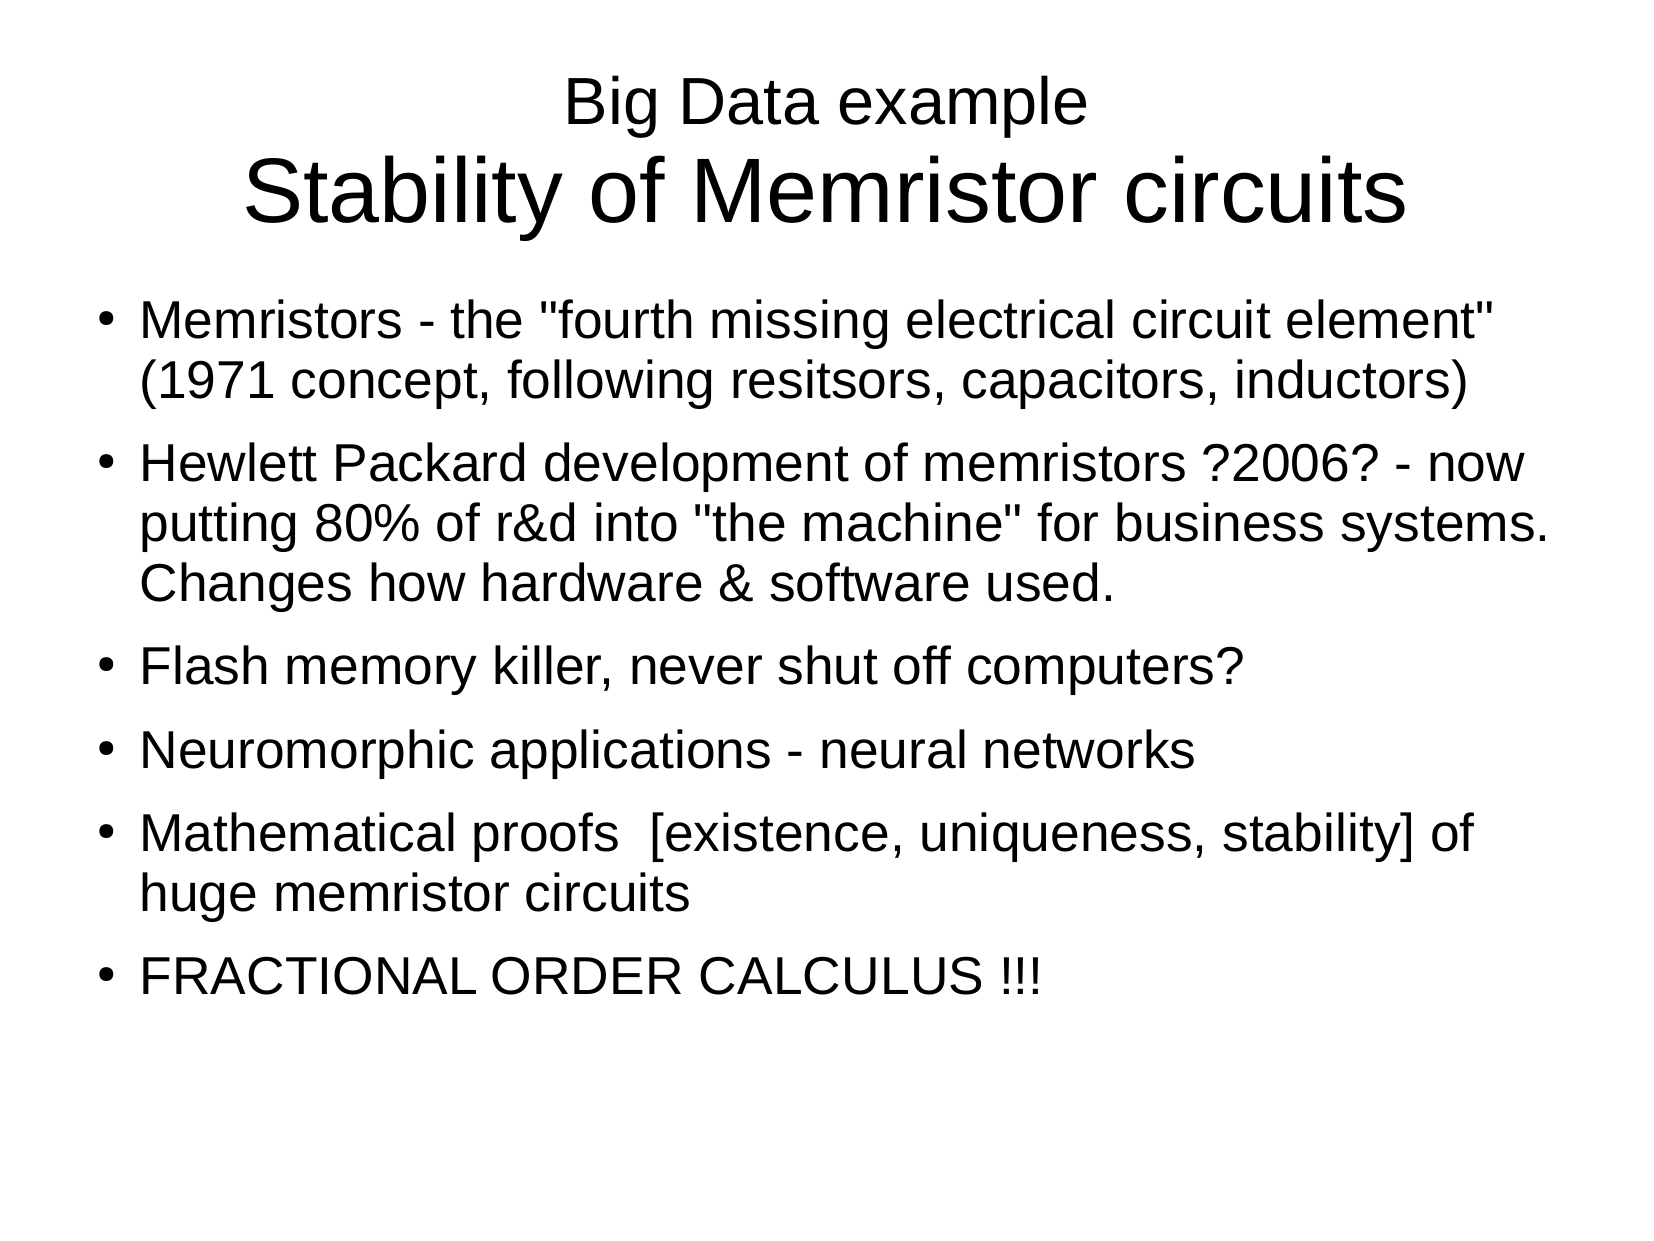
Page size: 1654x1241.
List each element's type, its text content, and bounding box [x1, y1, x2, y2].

list Memristors - the "fourth missing electrical circuit element" (1971 concept, following resitsors, capacitors, inductors) Hewlett Packard development of memristors ?2006? - now putting 80% of r&d into "the machine" for business systems. Changes how hardware & software used. Flash memory killer, never shut off computers? Neuromorphic applications - neural networks Mathematical proofs [existence, uniqueness, stability] of huge memristor circuits FRACTIONAL ORDER CALCULUS !!! [82, 290, 1571, 1010]
title Big Data example Stability of Memristor circuits [82, 49, 1571, 257]
